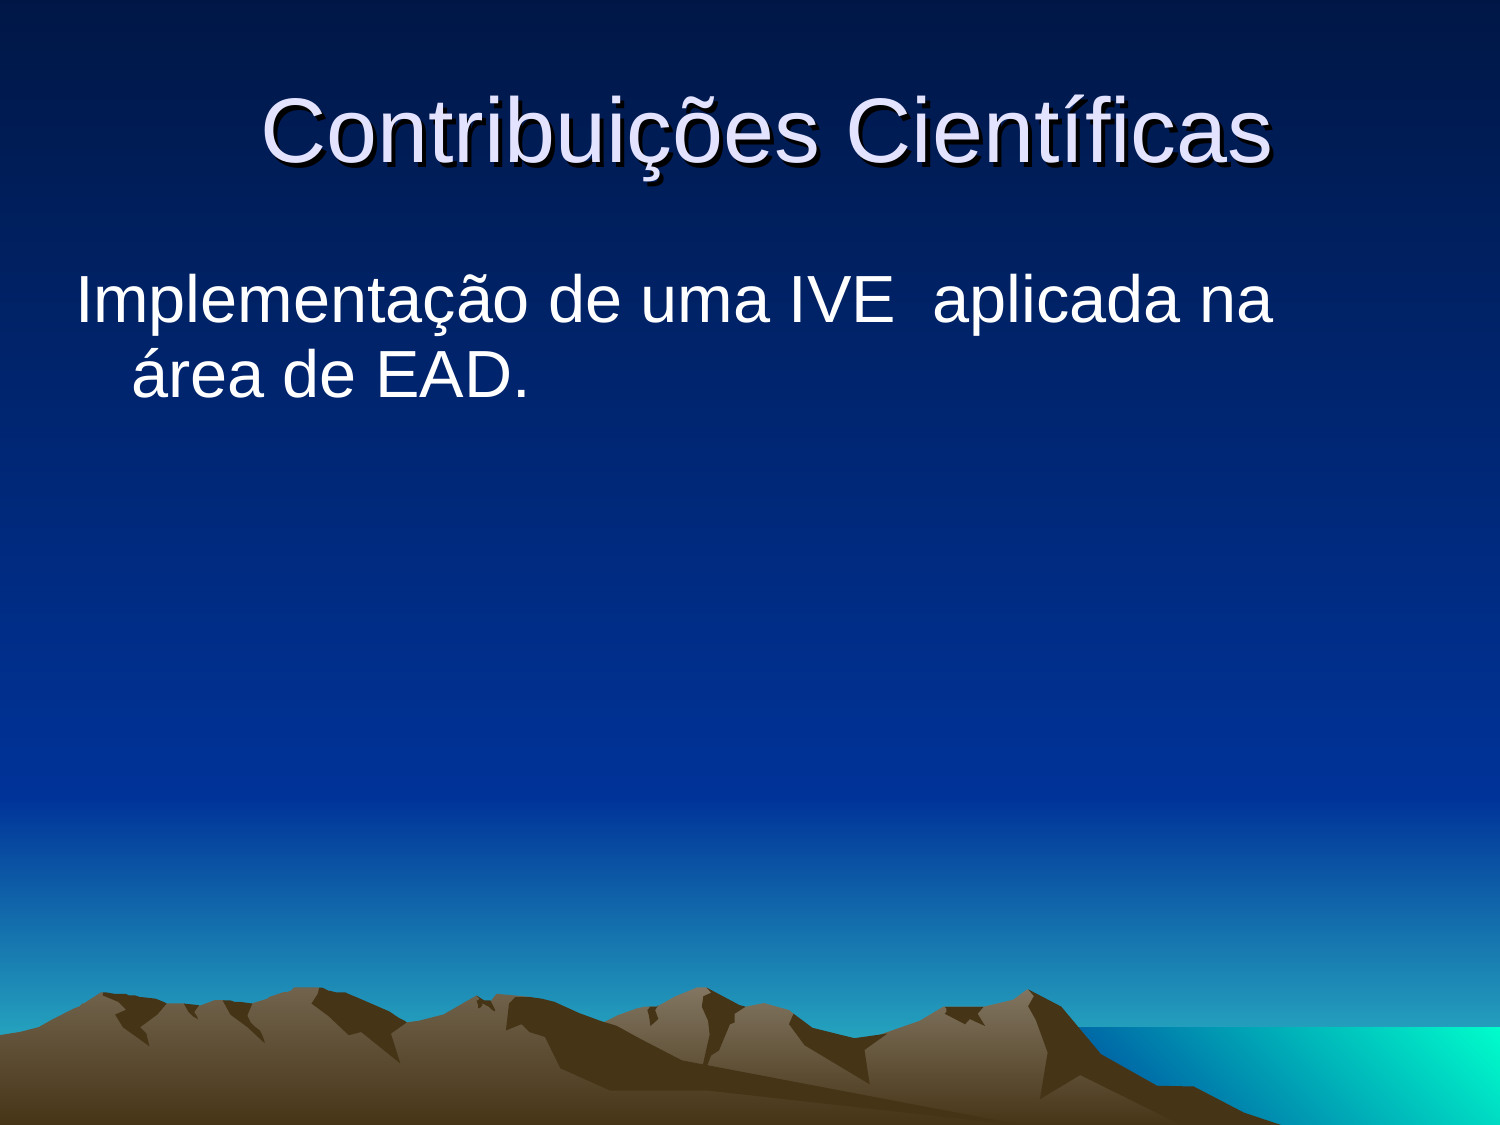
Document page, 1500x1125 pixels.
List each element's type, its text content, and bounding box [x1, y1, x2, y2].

title Contribuições Científicas [75, 13, 1426, 249]
list Implementação de uma IVE aplicada na área de EAD. [75, 262, 1426, 1001]
